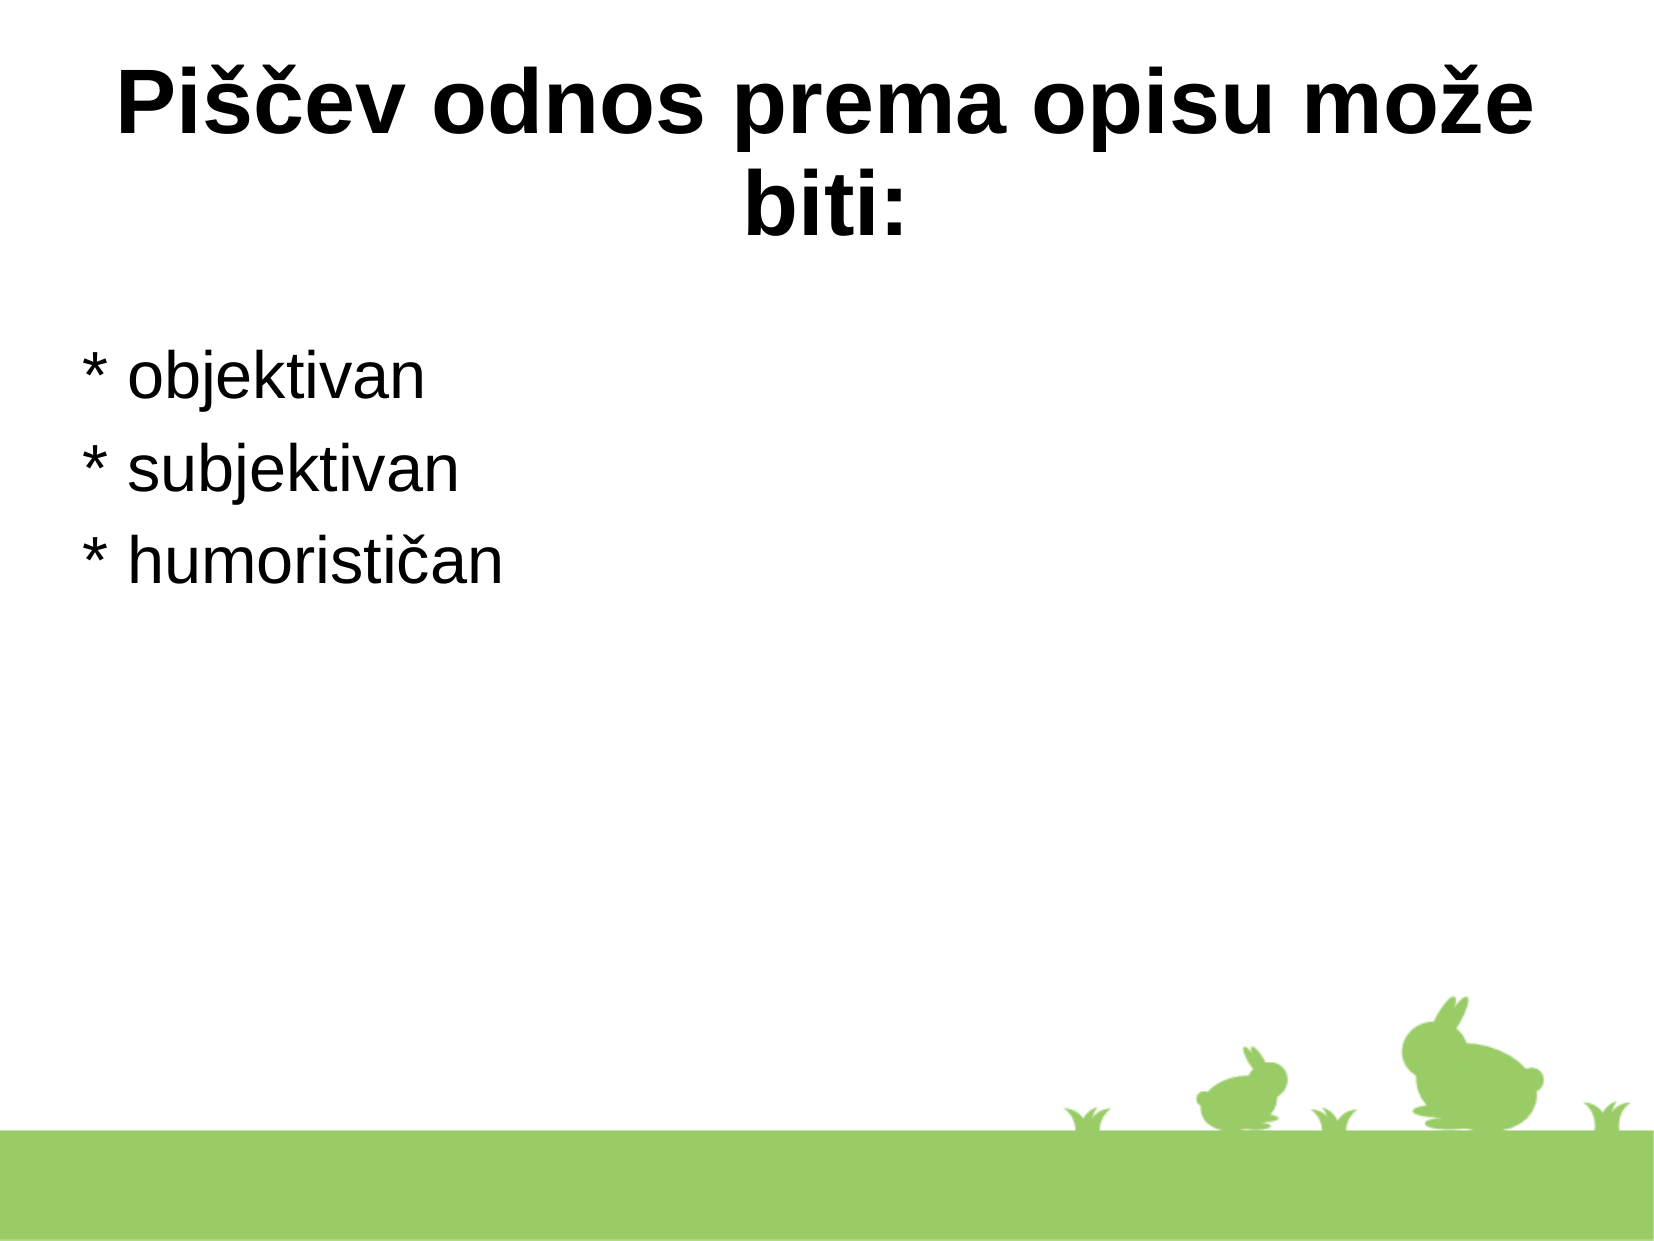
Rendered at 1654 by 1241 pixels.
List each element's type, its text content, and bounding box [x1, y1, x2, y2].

picture [0, 0, 1654, 1241]
list * objektivan * subjektivan * humorističan [82, 290, 1571, 1010]
title Piščev odnos prema opisu može biti: [82, 49, 1571, 257]
